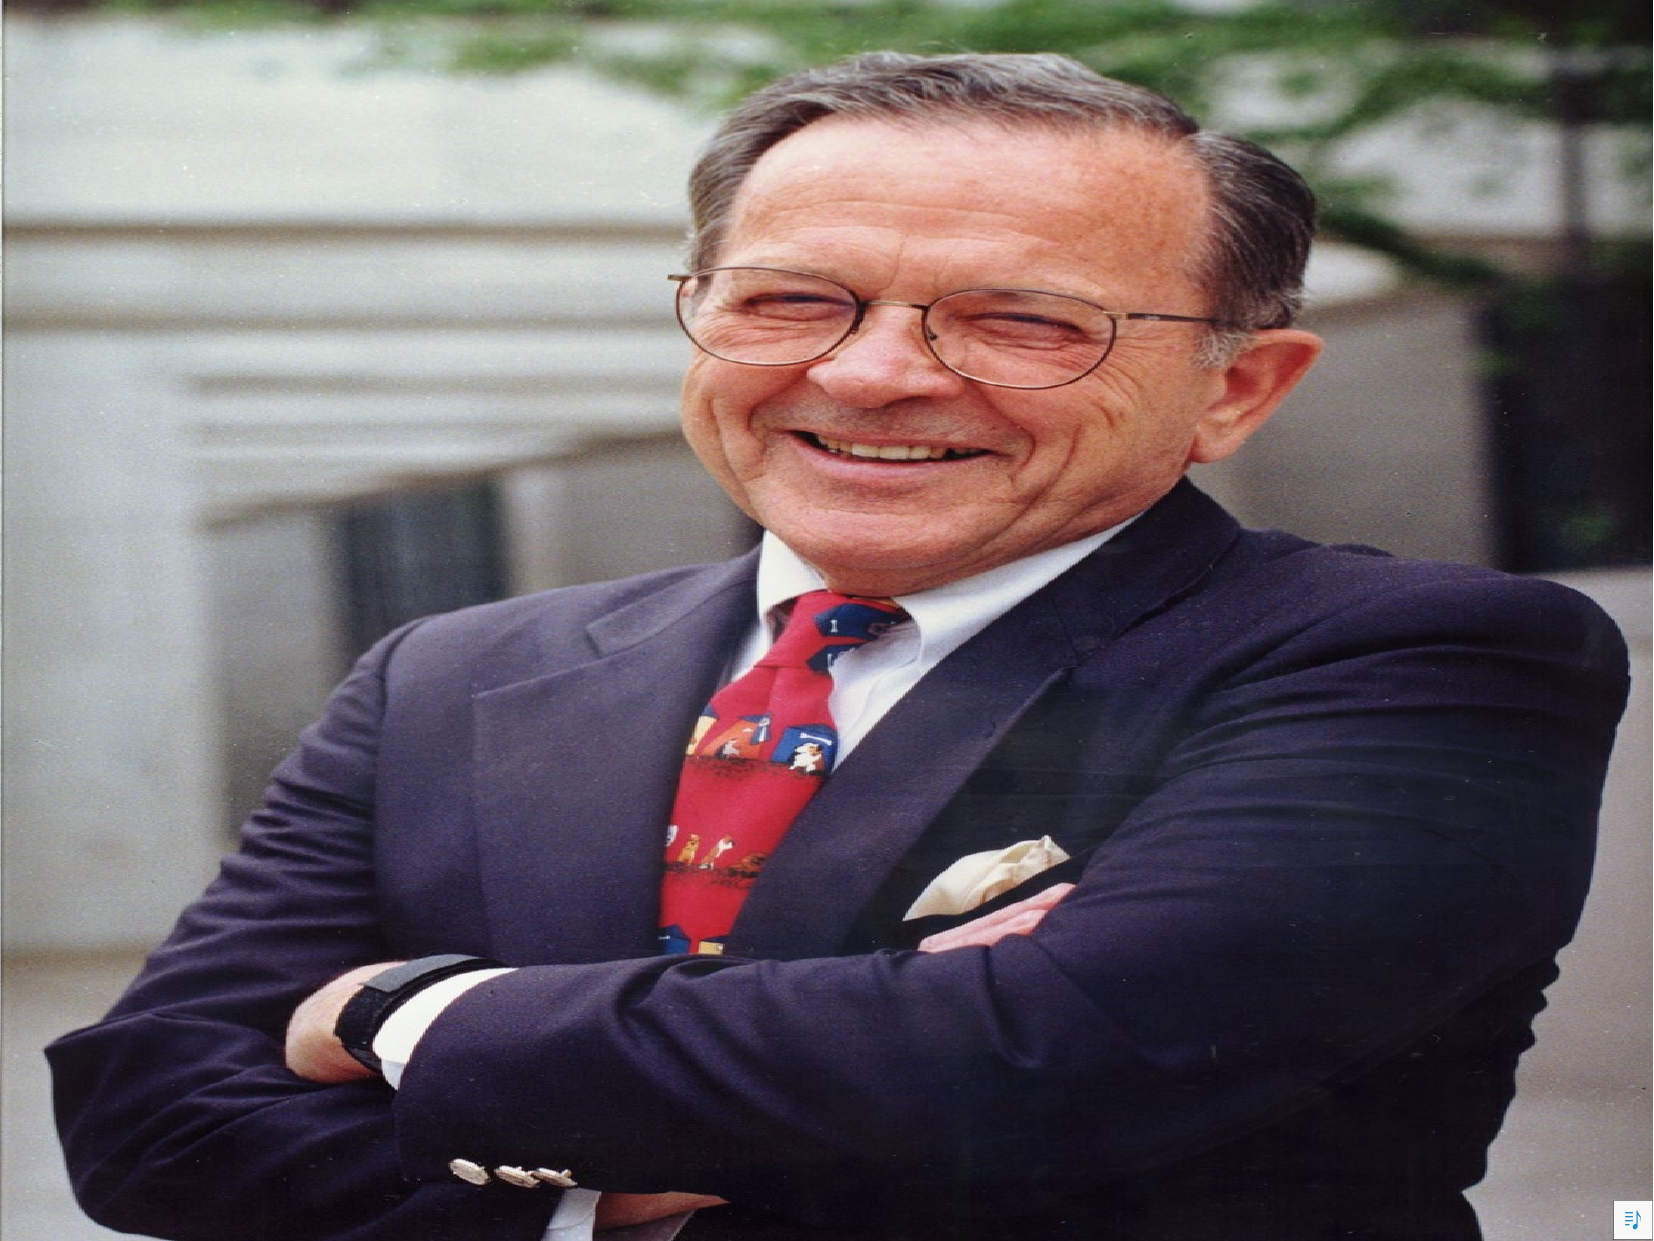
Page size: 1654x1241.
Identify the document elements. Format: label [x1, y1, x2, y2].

picture [0, 0, 1653, 1241]
text_box [1612, 1200, 1653, 1241]
